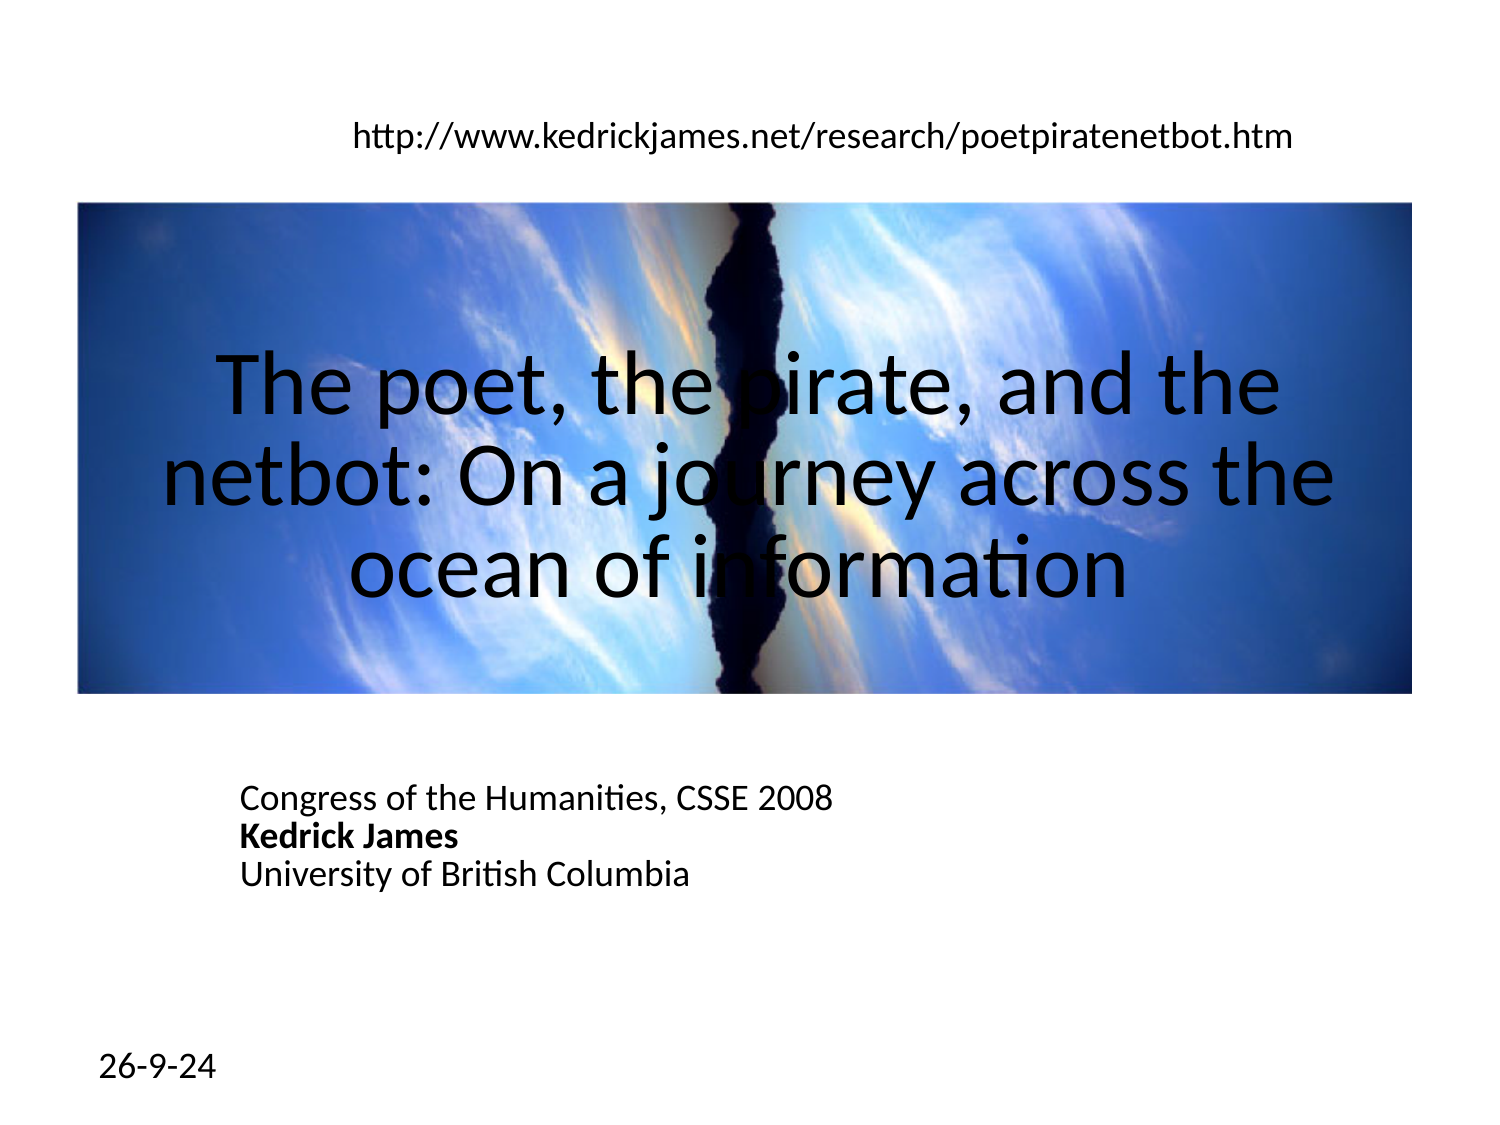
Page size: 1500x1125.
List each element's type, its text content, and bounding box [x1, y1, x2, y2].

picture [75, 200, 1413, 695]
text_box http://www.kedrickjames.net/research/poetpiratenetbot.htm [337, 112, 1320, 173]
text_box Congress of the Humanities, CSSE 2008 Kedrick James University of British Columbia [224, 774, 1275, 1063]
title The poet, the pirate, and the netbot: On a journey across the ocean of information [112, 362, 1388, 604]
